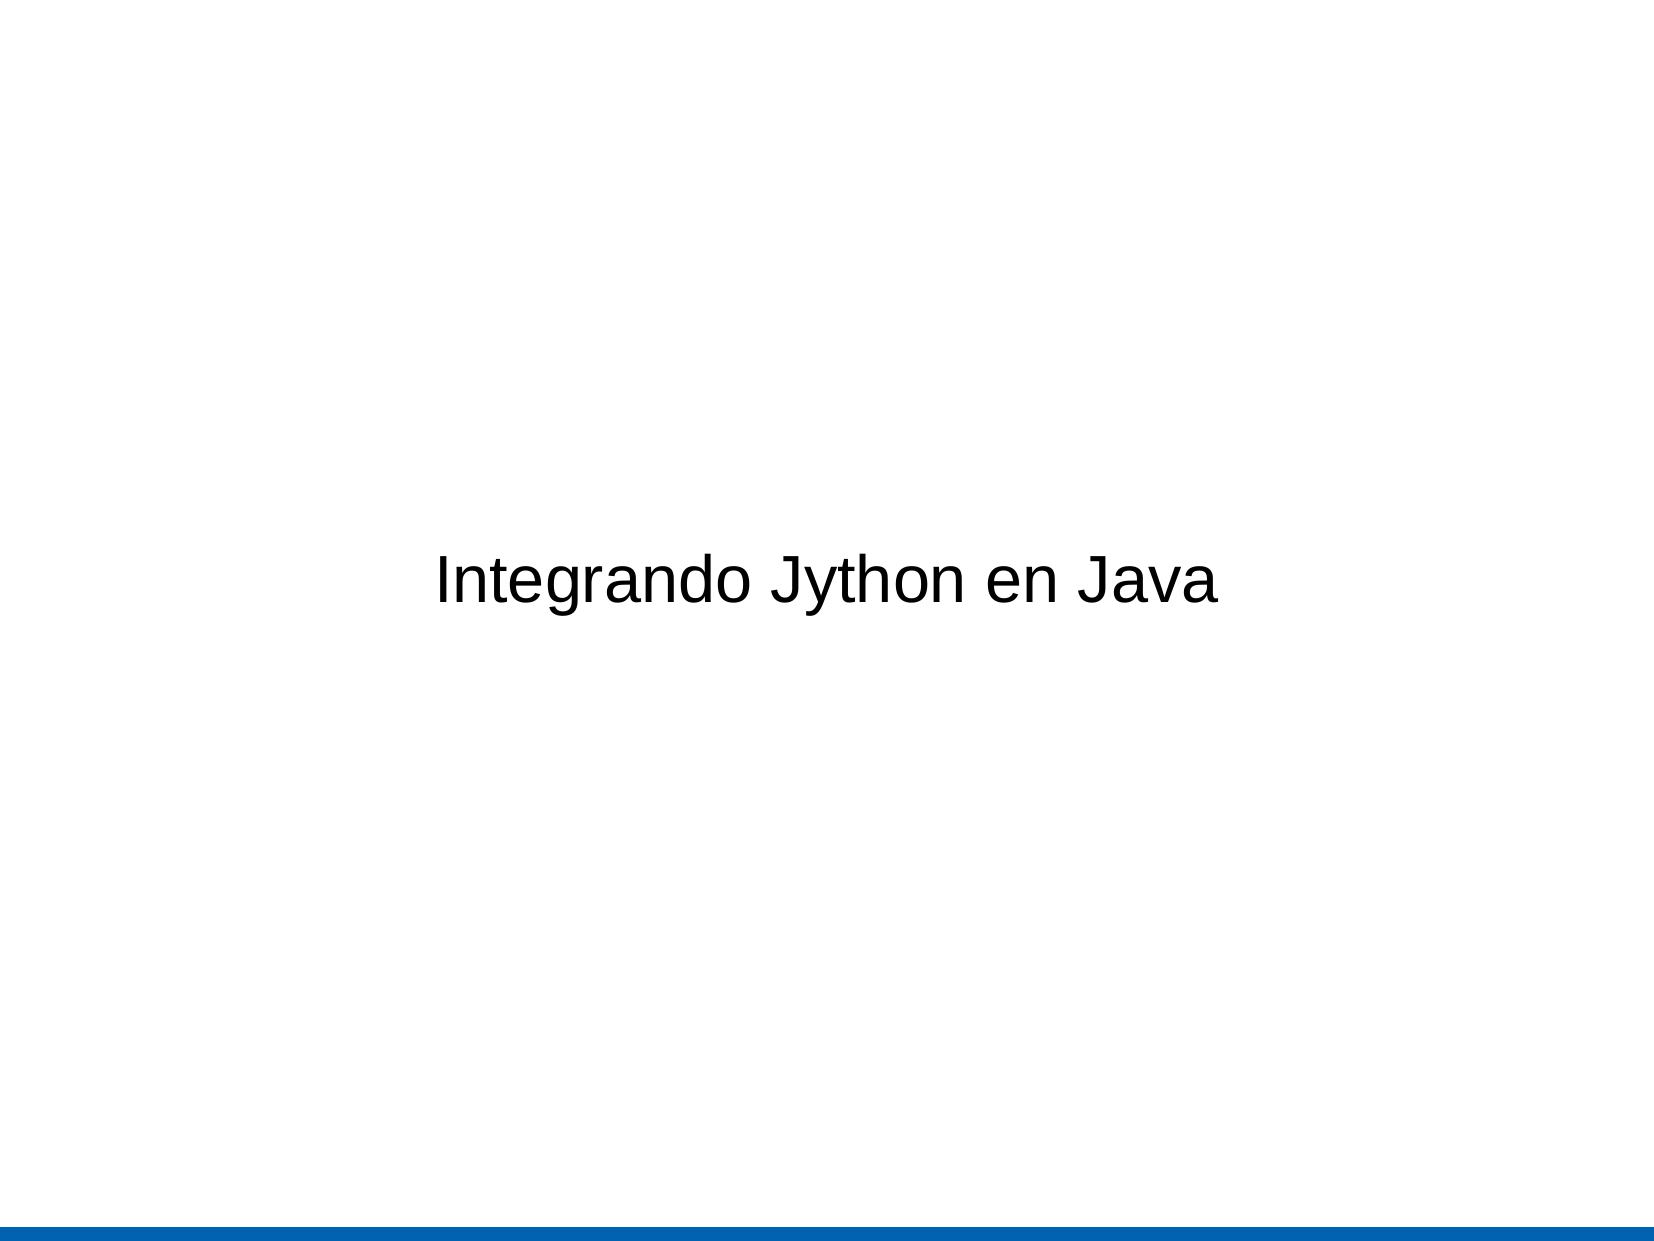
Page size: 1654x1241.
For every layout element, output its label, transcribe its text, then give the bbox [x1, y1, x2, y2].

subtitle Integrando Jython en Java [82, 49, 1571, 1109]
